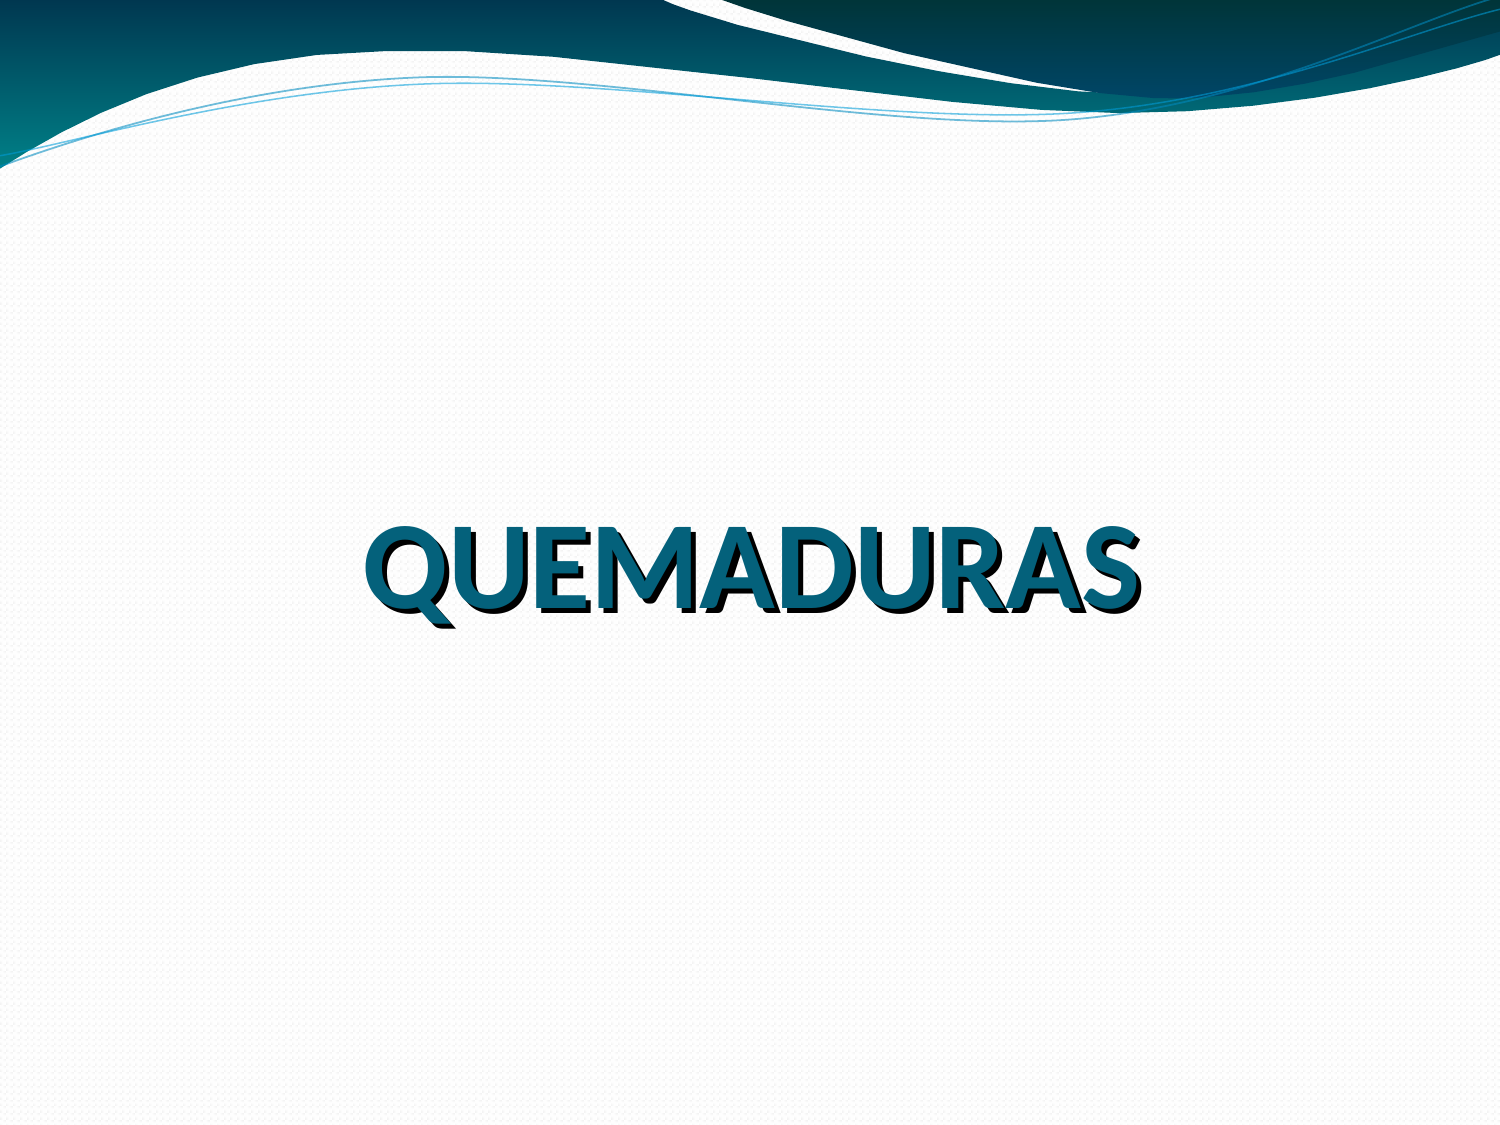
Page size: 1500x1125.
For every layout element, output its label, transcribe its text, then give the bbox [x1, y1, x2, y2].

title QUEMADURAS [76, 278, 1427, 634]
